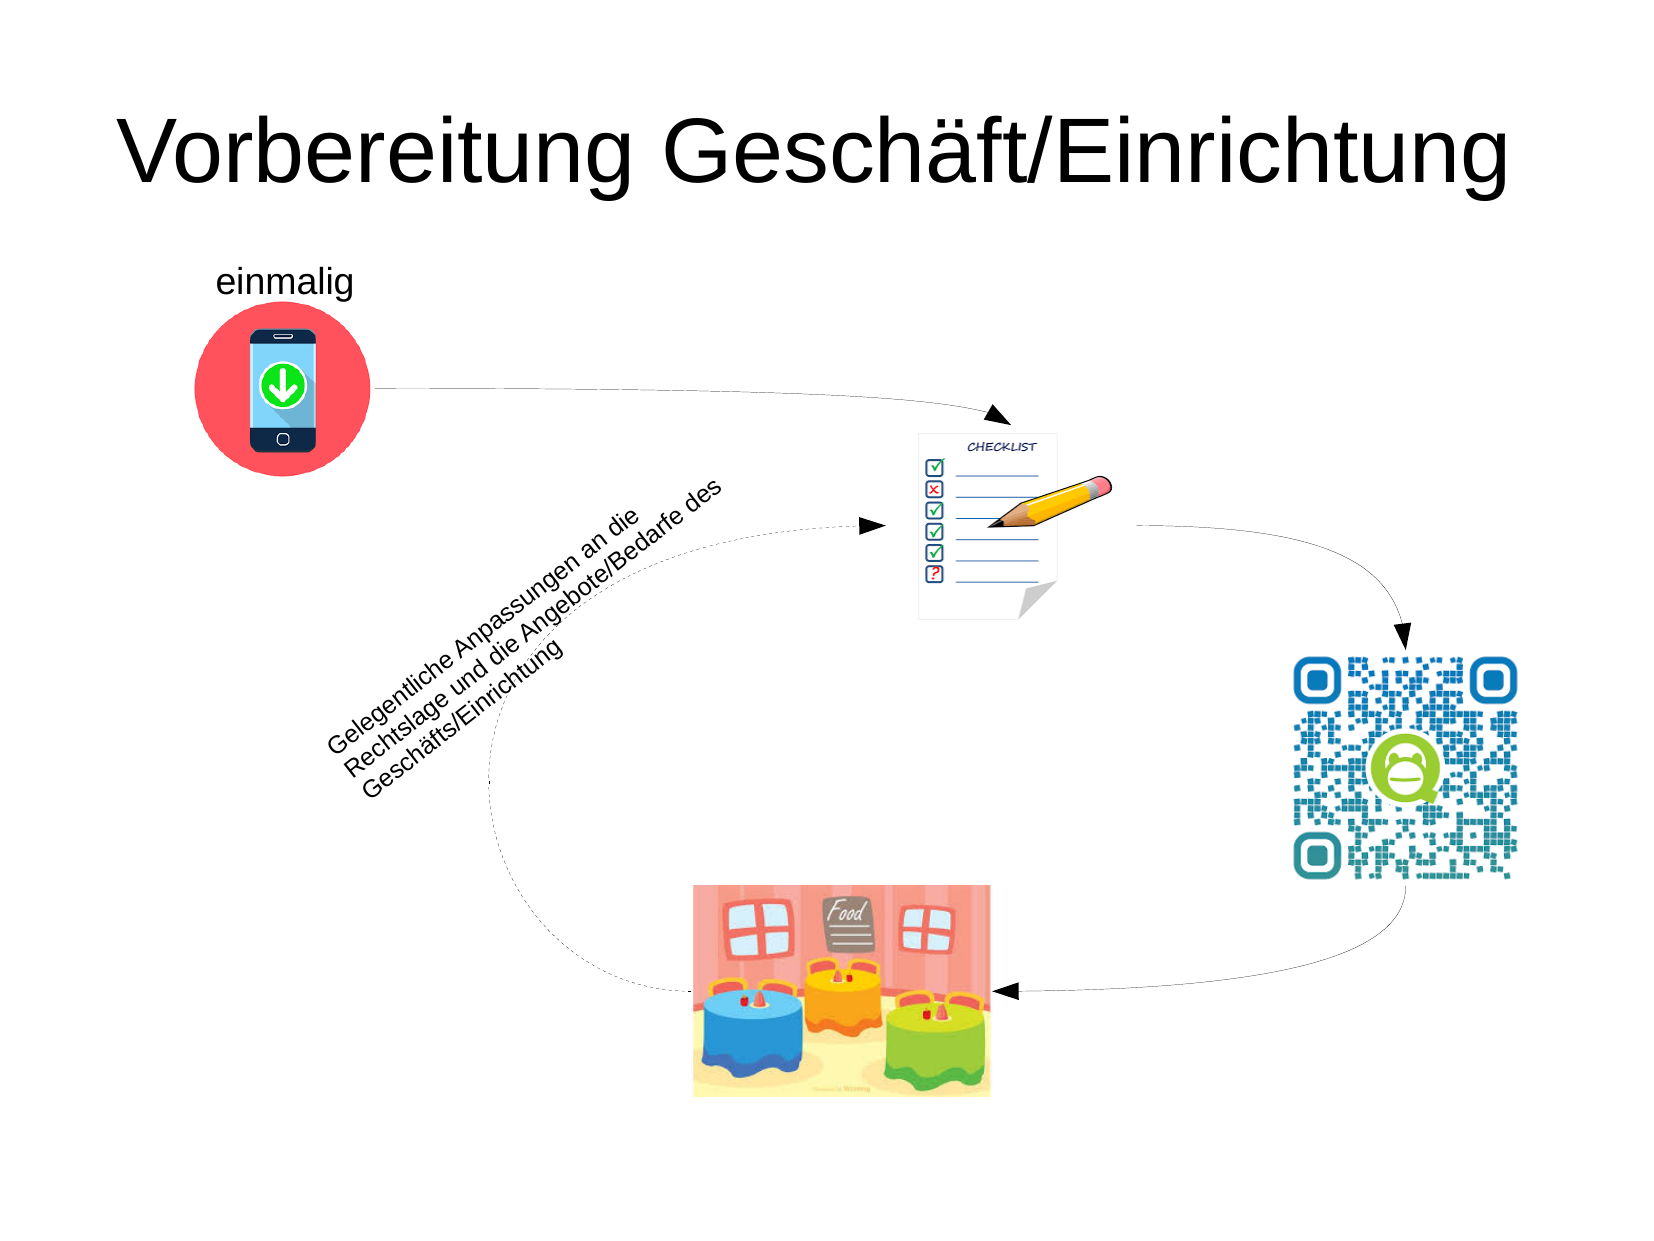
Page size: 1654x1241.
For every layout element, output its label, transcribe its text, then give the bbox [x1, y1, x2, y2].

title Vorbereitung Geschäft/Einrichtung [70, 47, 1560, 255]
picture [691, 885, 993, 1097]
picture [188, 295, 376, 482]
picture [1287, 650, 1524, 886]
text_box einmalig [200, 252, 370, 310]
text_box Gelegentliche Anpassungen an die Rechtslage und die Angebote/Bedarfe des Geschäfts/Einrichtung [305, 416, 796, 836]
picture [885, 425, 1137, 626]
